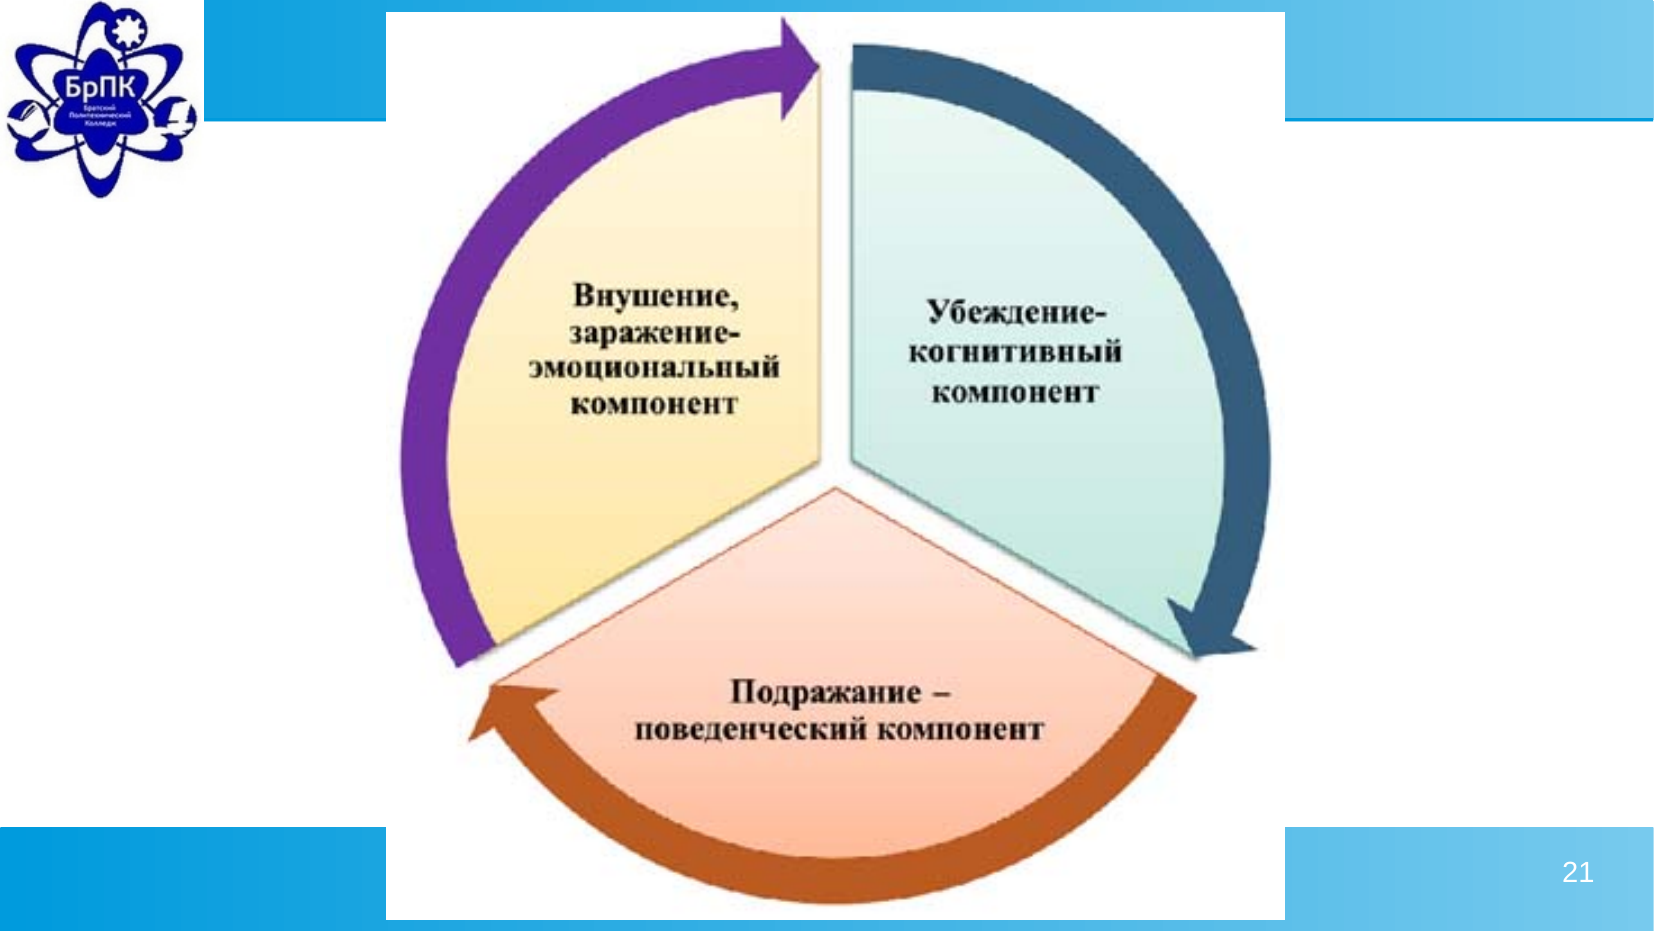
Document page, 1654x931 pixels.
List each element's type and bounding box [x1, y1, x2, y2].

picture [386, 12, 1285, 920]
picture [0, 0, 204, 203]
